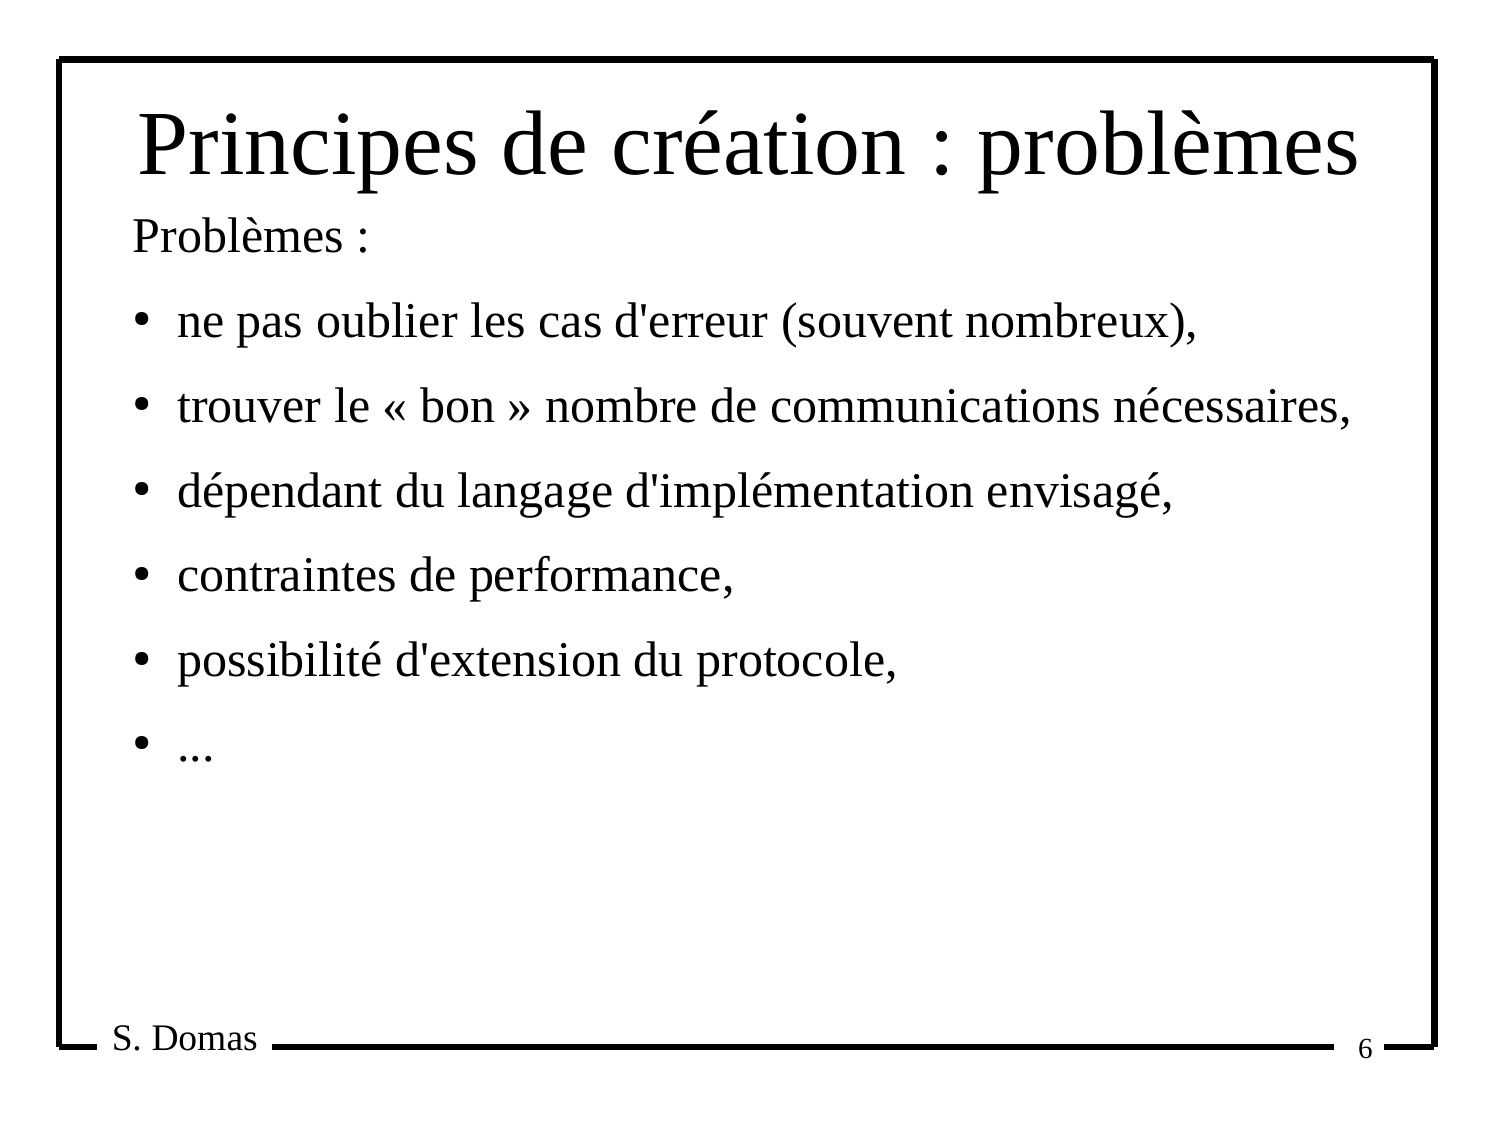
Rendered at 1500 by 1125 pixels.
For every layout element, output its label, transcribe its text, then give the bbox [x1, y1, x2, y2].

text_box S. Domas [97, 1009, 273, 1067]
text_box Problèmes : ne pas oublier les cas d'erreur (souvent nombreux), trouver le « bon » nombre de communications nécessaires, dépendant du langage d'implémentation envisagé, contraintes de performance, possibilité d'extension du protocole, ... [118, 238, 1388, 975]
title Principes de création : problèmes [112, 49, 1388, 238]
